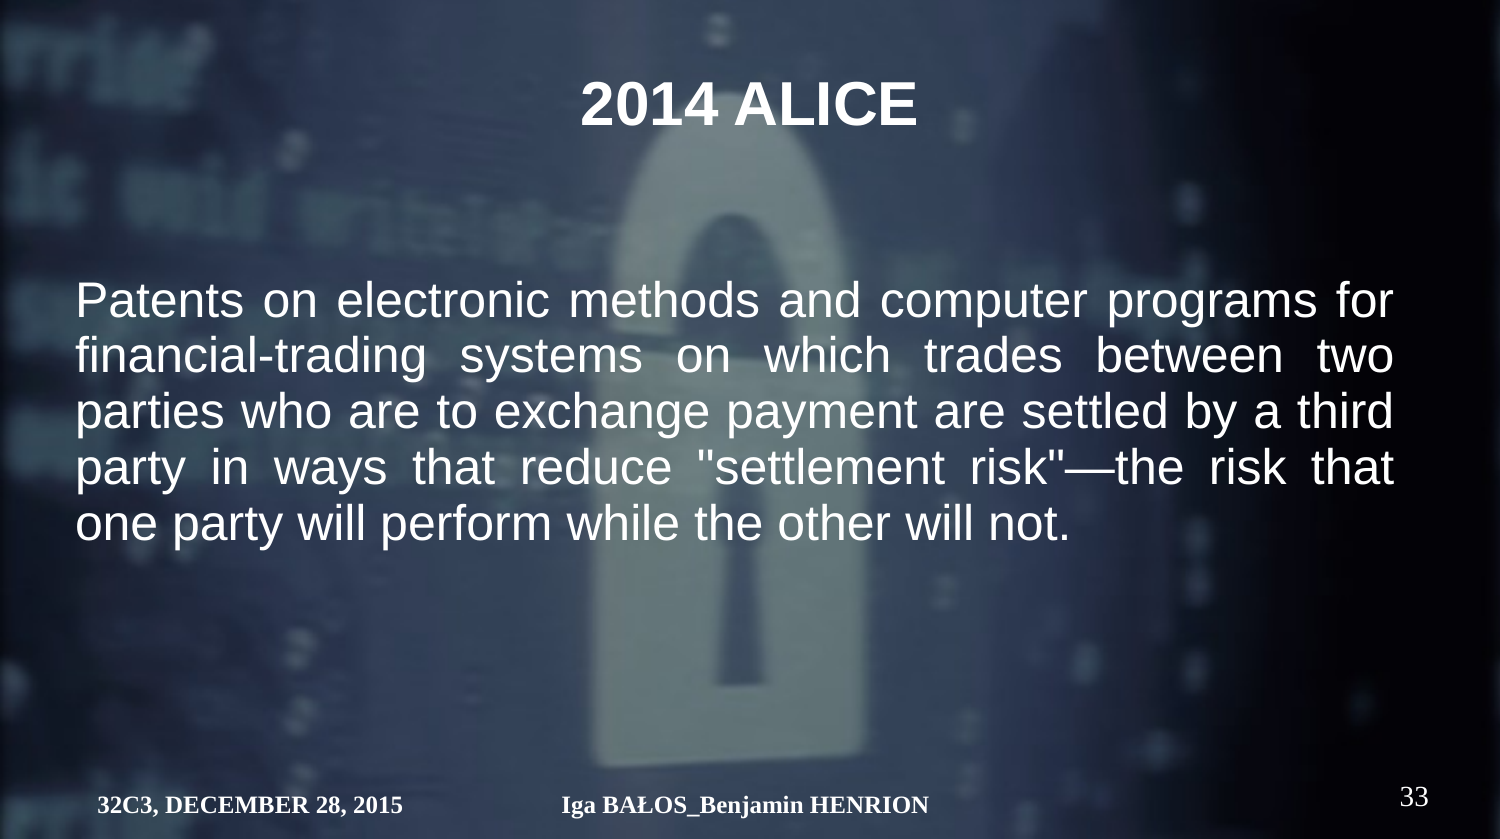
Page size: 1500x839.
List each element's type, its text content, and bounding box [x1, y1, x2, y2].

picture [0, 0, 1500, 839]
title 2014 ALICE [74, 33, 1425, 174]
list Patents on electronic methods and computer programs for financial-trading systems on which trades between two parties who are to exchange payment are settled by a third party in ways that reduce "settlement risk"—the risk that one party will perform while the other will not. [74, 196, 1395, 839]
